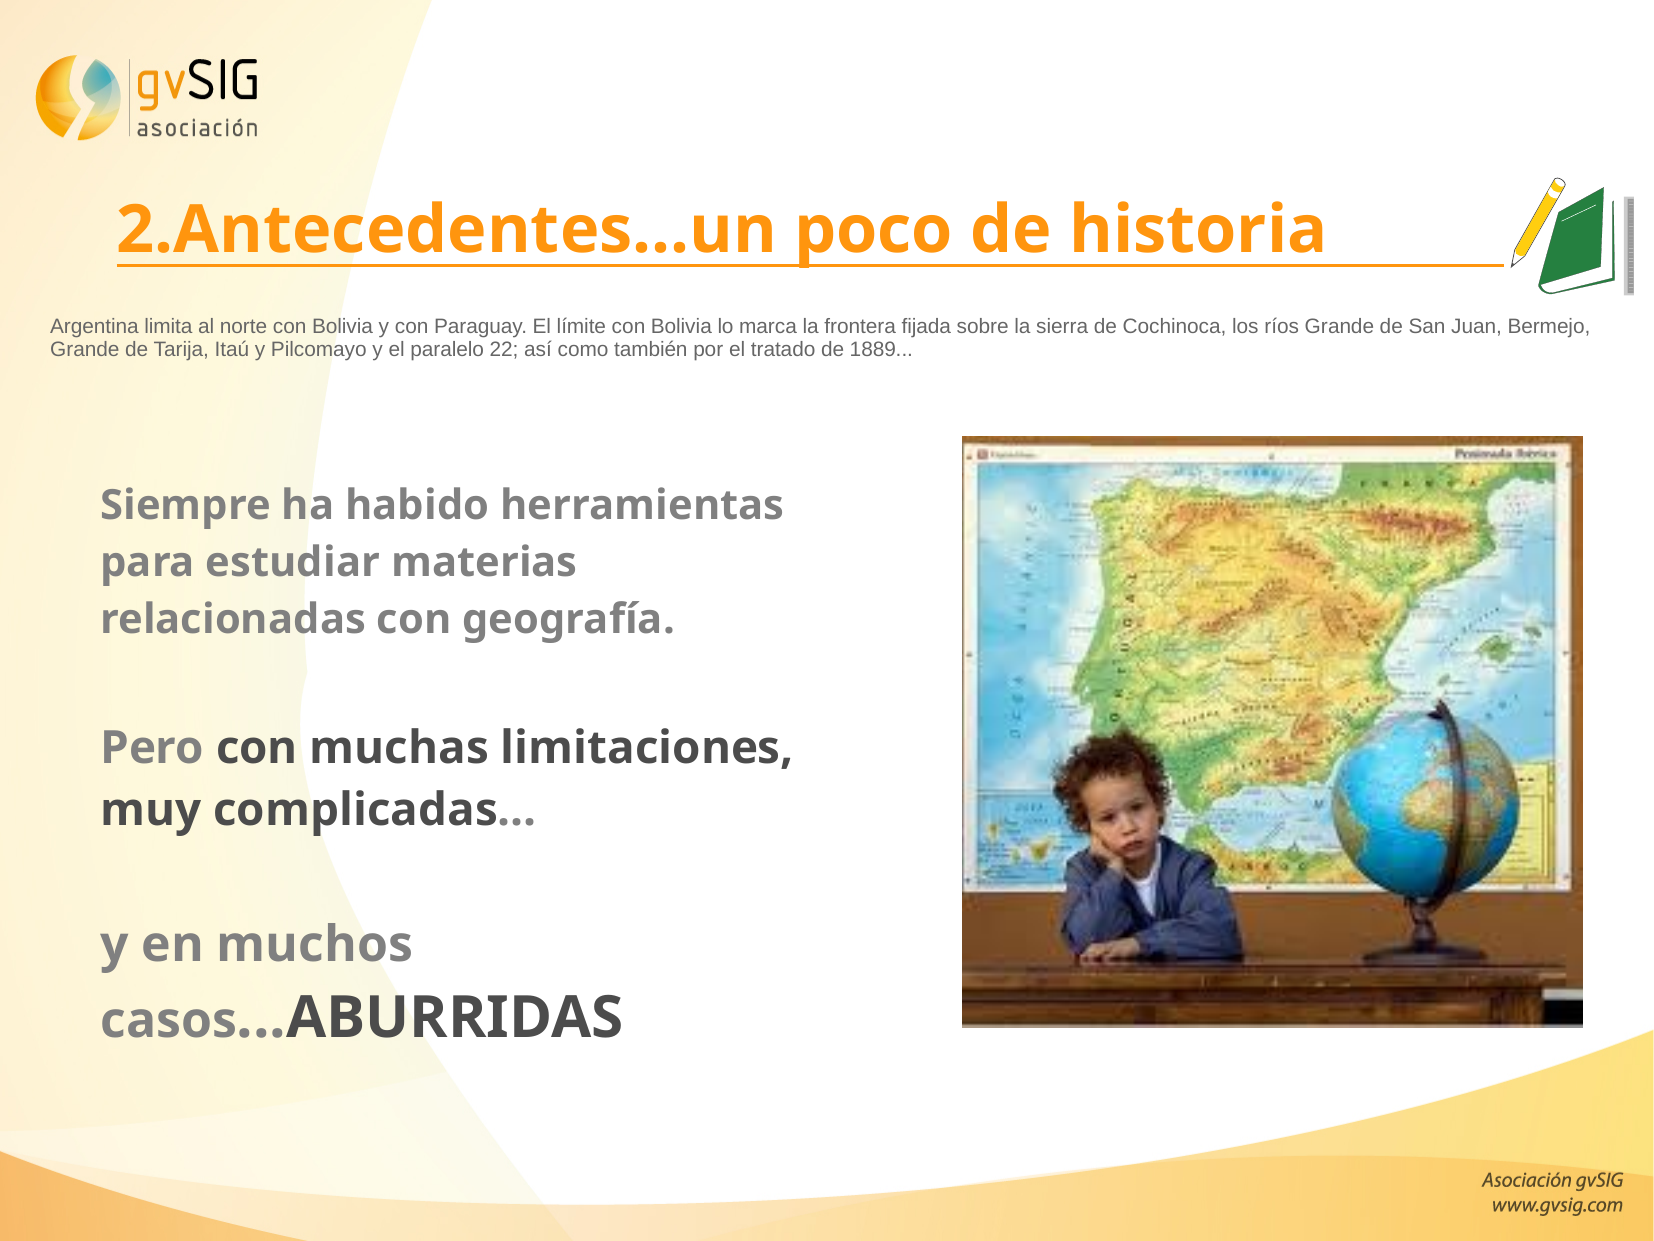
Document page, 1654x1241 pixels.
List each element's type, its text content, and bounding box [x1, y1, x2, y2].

title 2.Antecedentes...un poco de historia [116, 177, 1510, 276]
title Siempre ha habido herramientas para estudiar materias relacionadas con geografía. Pero con muchas limitaciones, muy complicadas... y en muchos casos...ABURRIDAS [100, 464, 839, 1066]
picture [0, 0, 1654, 1241]
text_box Argentina limita al norte con Bolivia y con Paraguay. El límite con Bolivia lo marca la frontera fijada sobre la sierra de Cochinoca, los ríos Grande de San Juan, Bermejo, Grande de Tarija, Itaú y Pilcomayo y el paralelo 22; así como también por el tratado de 1889... [35, 307, 1654, 369]
